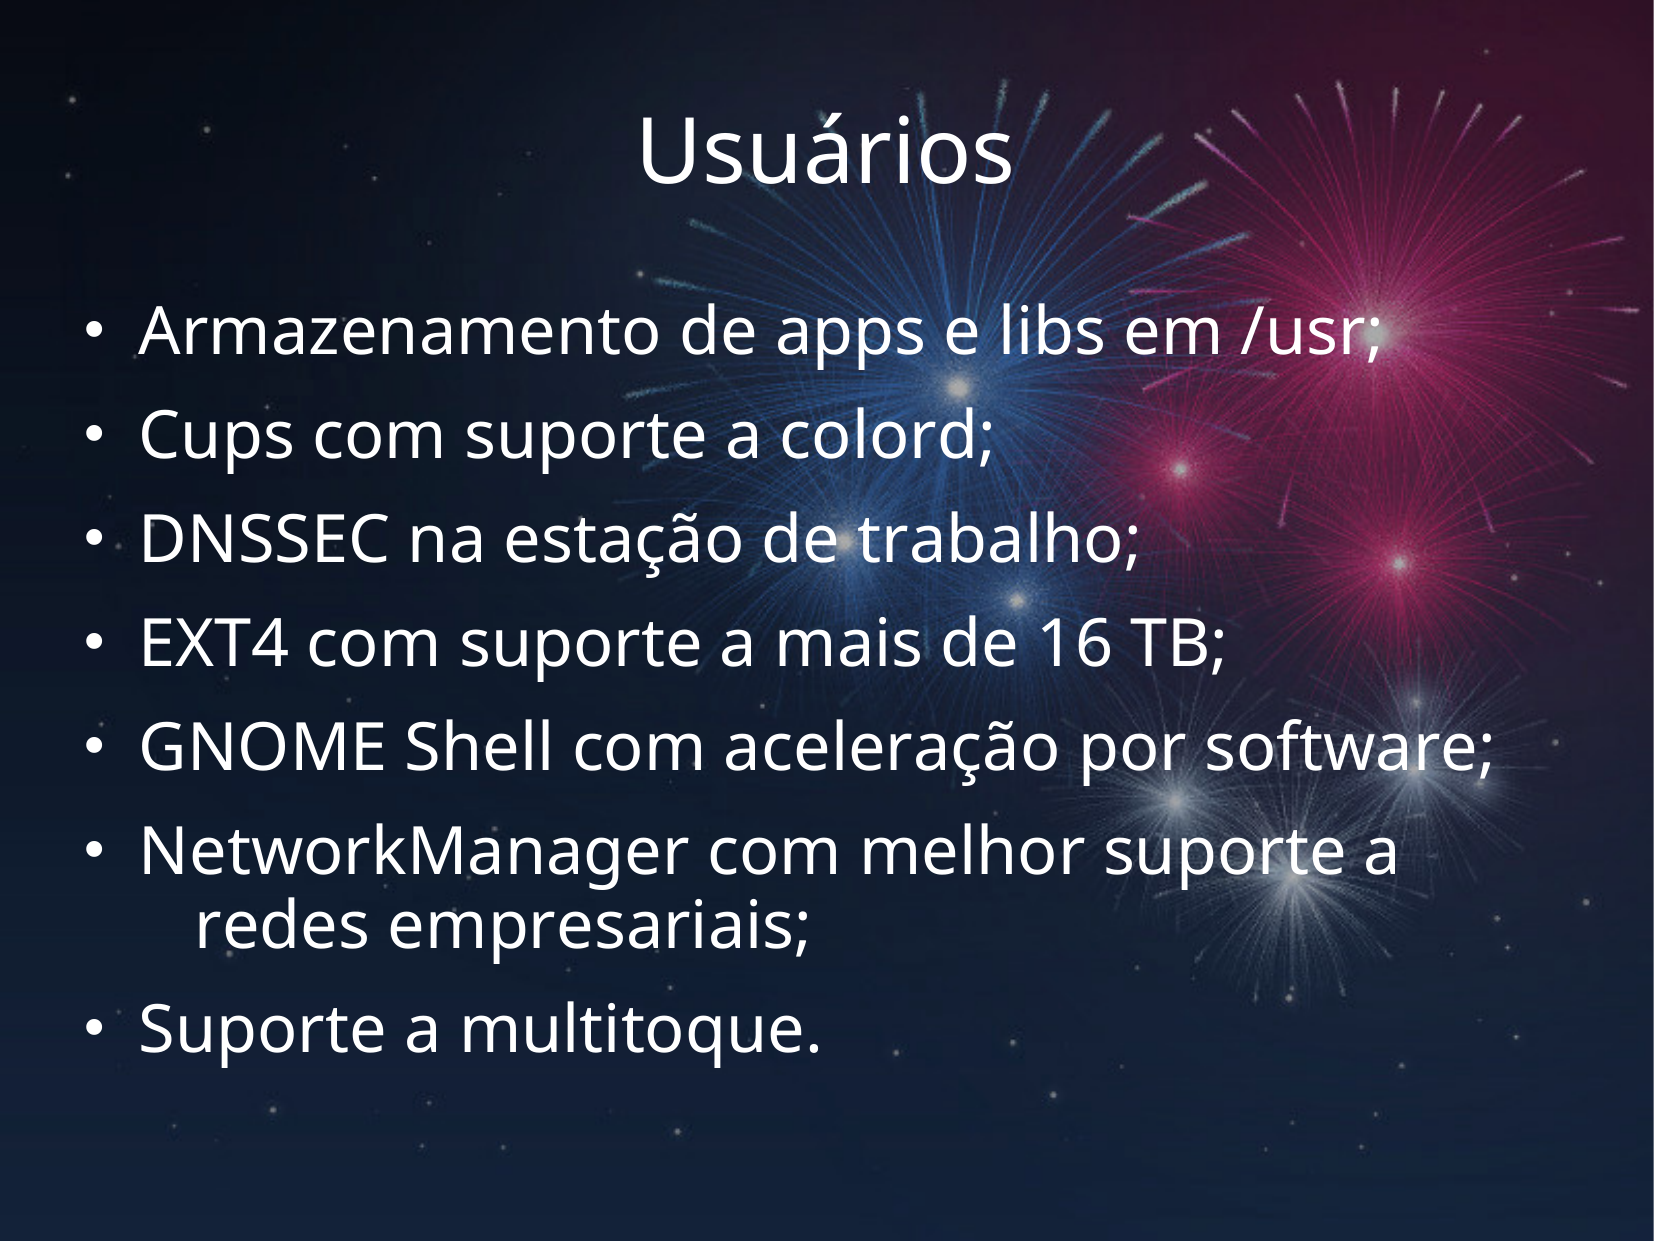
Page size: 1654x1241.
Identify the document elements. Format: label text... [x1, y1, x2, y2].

list Armazenamento de apps e libs em /usr; Cups com suporte a colord; DNSSEC na estação de trabalho; EXT4 com suporte a mais de 16 TB; GNOME Shell com aceleração por software; NetworkManager com melhor suporte a redes empresariais; Suporte a multitoque. [82, 290, 1570, 1068]
picture [0, 0, 1654, 1241]
title Usuários [82, 49, 1570, 256]
